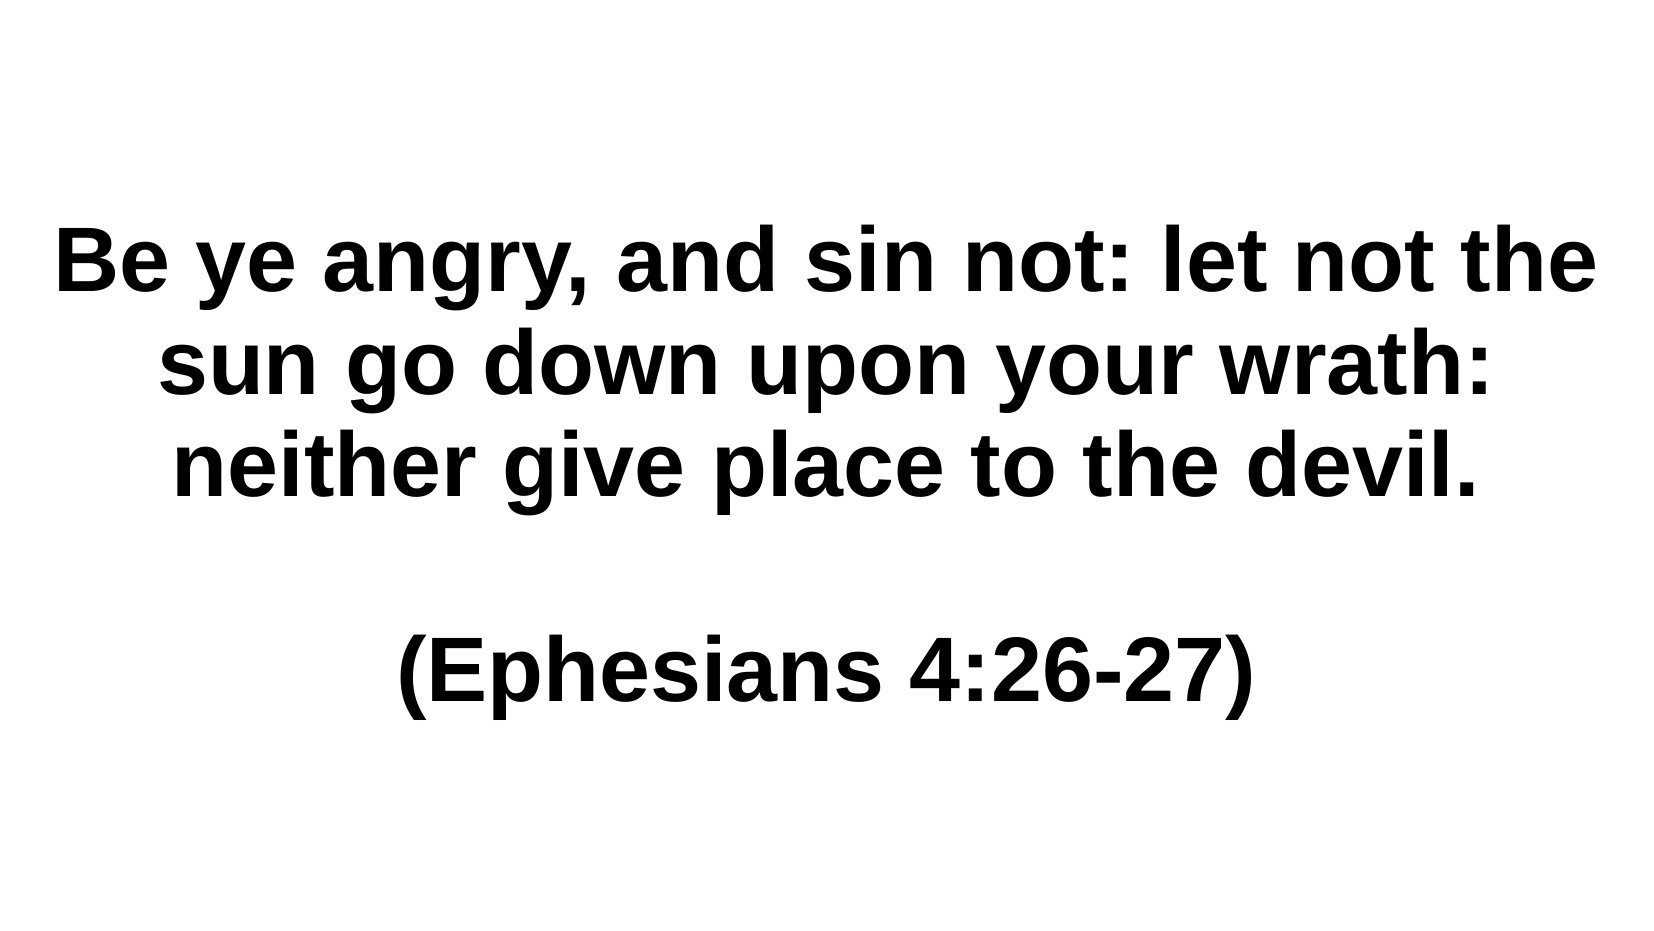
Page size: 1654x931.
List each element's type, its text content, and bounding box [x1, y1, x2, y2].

title Be ye angry, and sin not: let not the sun go down upon your wrath: neither give place to the devil. (Ephesians 4:26-27) [0, 0, 1654, 931]
